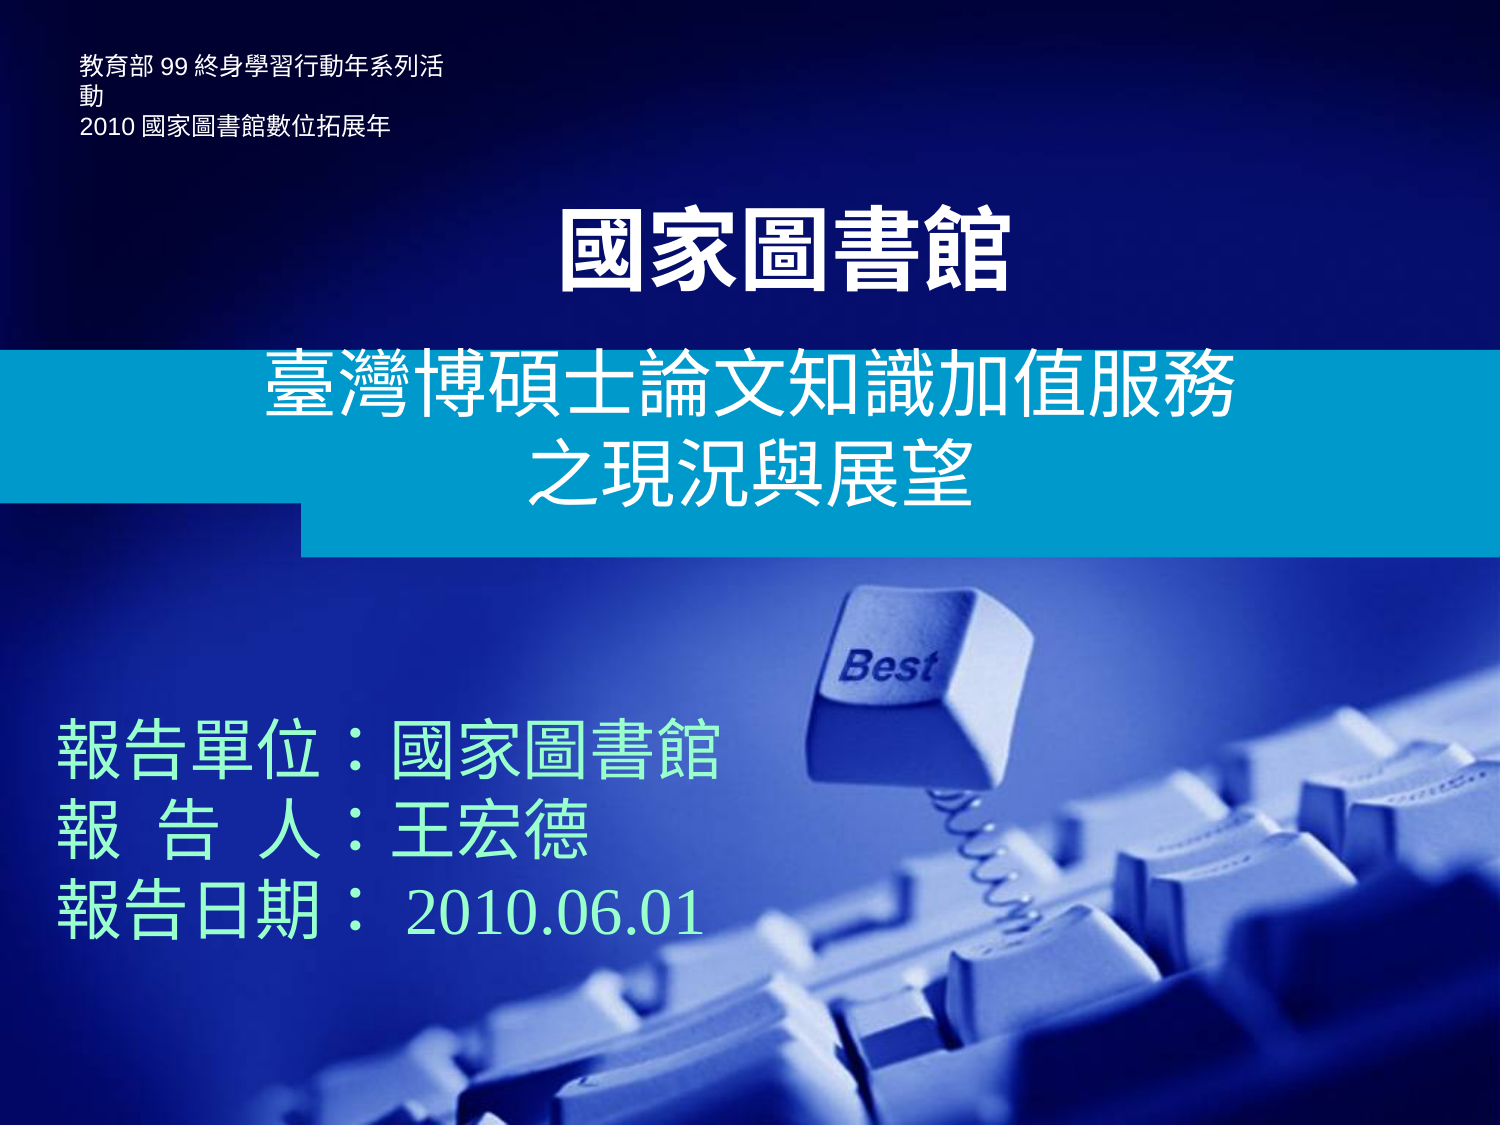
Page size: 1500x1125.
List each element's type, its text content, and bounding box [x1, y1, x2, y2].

picture [0, 0, 1500, 326]
picture [0, 528, 1500, 1125]
text_box 報告單位：國家圖書館報 告 人：王宏德 報告日期：2010.06.01 [41, 680, 750, 906]
subtitle 國家圖書館 [360, 184, 1211, 366]
title 臺灣博碩士論文知識加值服務 之現況與展望 [0, 326, 1500, 528]
